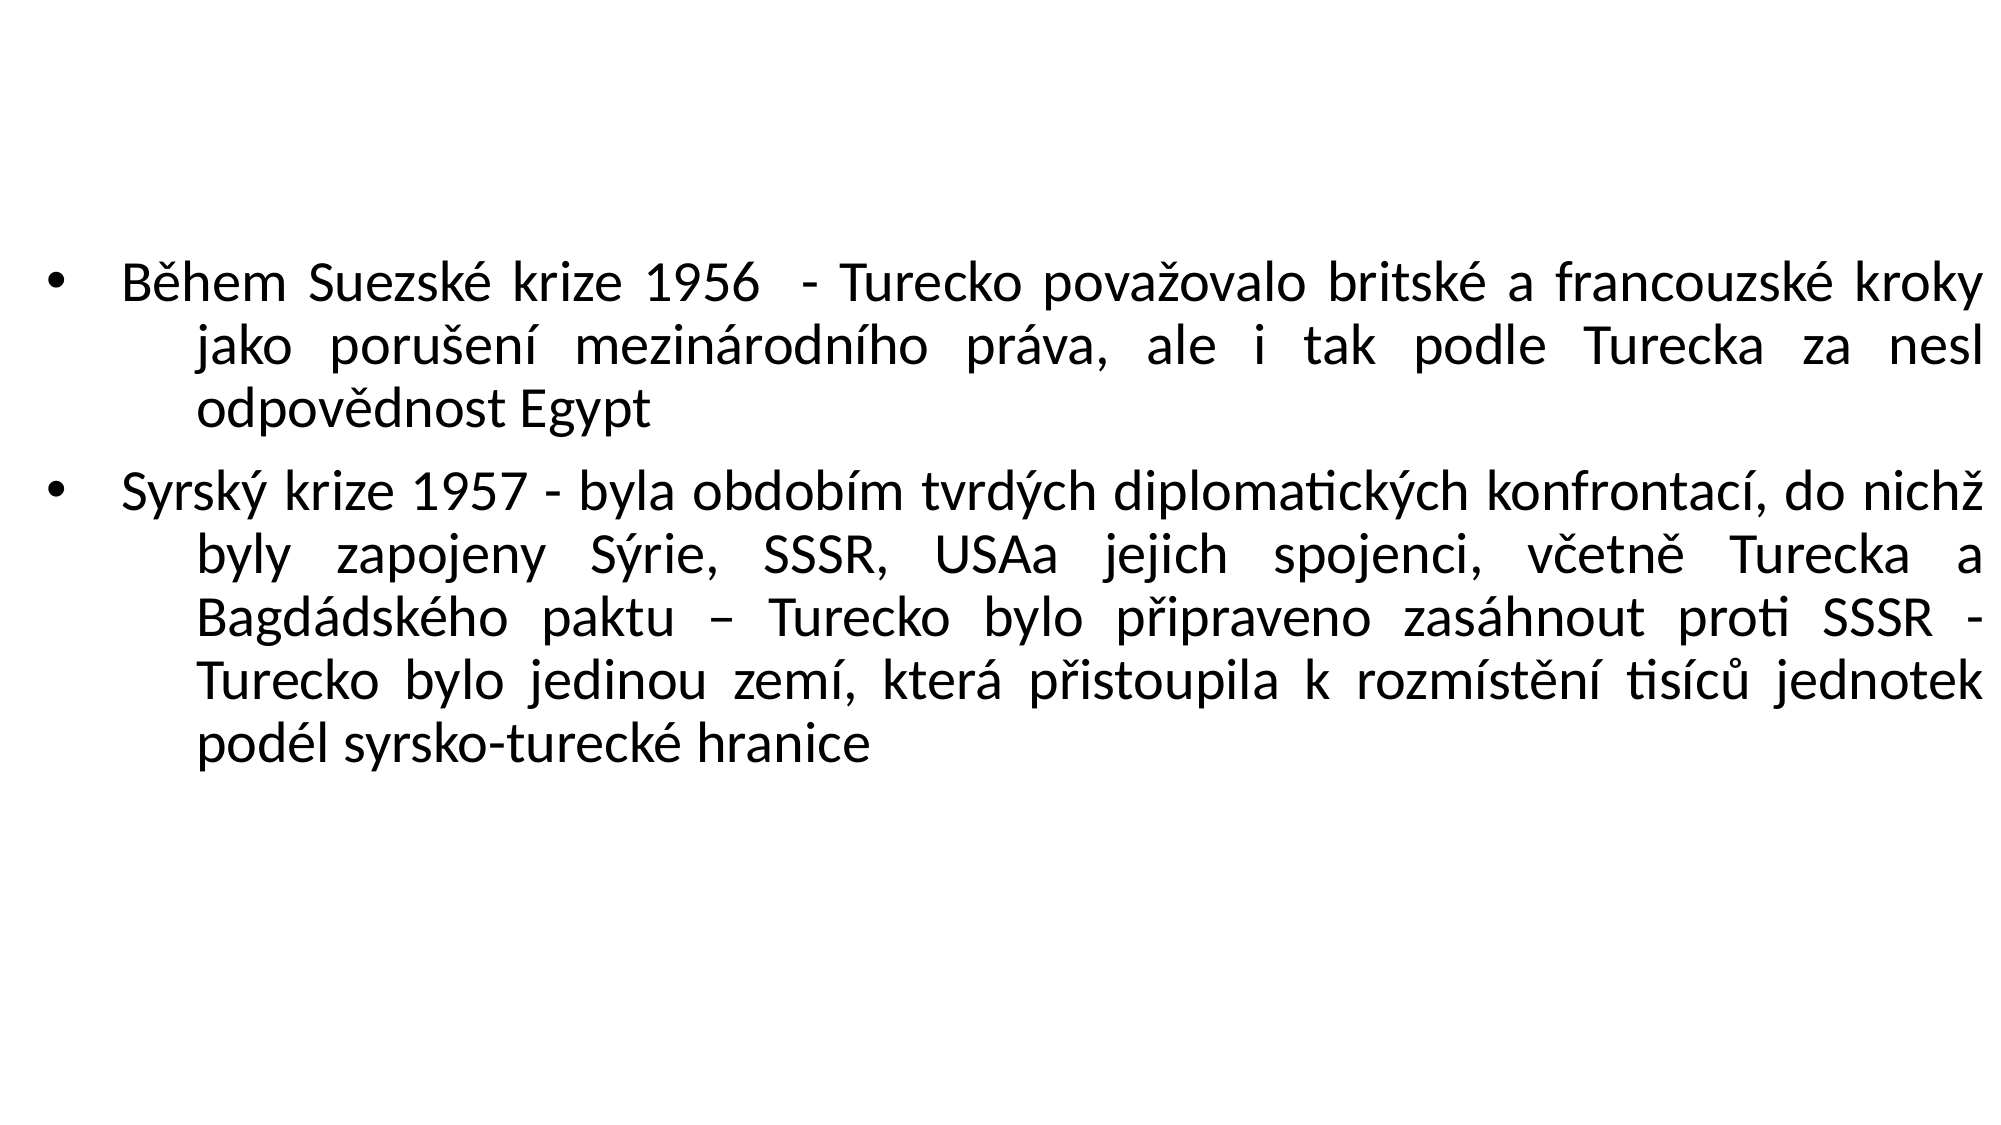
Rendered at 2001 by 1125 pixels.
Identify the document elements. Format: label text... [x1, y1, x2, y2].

list Během Suezské krize 1956 - Turecko považovalo britské a francouzské kroky jako porušení mezinárodního práva, ale i tak podle Turecka za nesl odpovědnost Egypt Syrský krize 1957 - byla obdobím tvrdých diplomatických konfrontací, do nichž byly zapojeny Sýrie, SSSR, USAa jejich spojenci, včetně Turecka a Bagdádského paktu – Turecko bylo připraveno zasáhnout proti SSSR - Turecko bylo jedinou zemí, která přistoupila k rozmístění tisíců jednotek podél syrsko-turecké hranice [31, 243, 2000, 1107]
